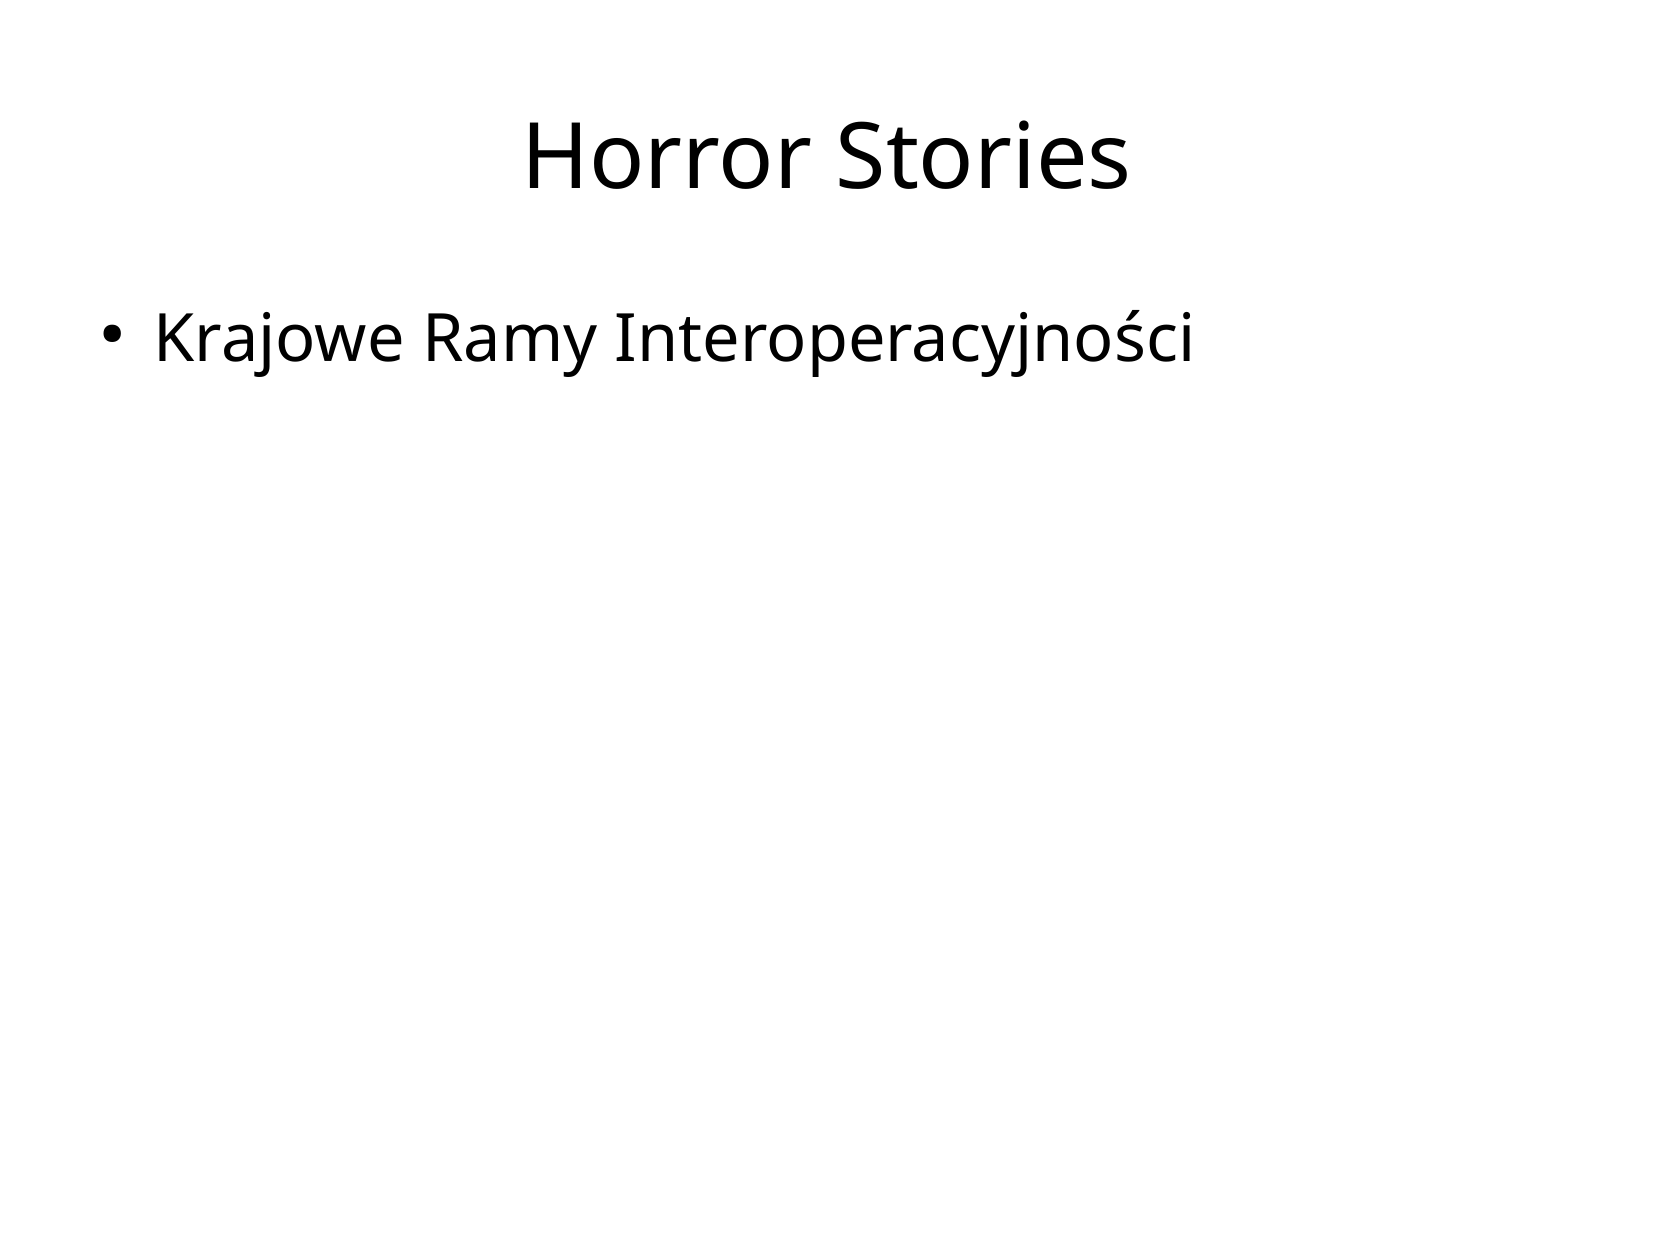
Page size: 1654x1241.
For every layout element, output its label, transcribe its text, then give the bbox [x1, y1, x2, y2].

title Horror Stories [82, 49, 1571, 257]
list Krajowe Ramy Interoperacyjności [82, 290, 1538, 1010]
